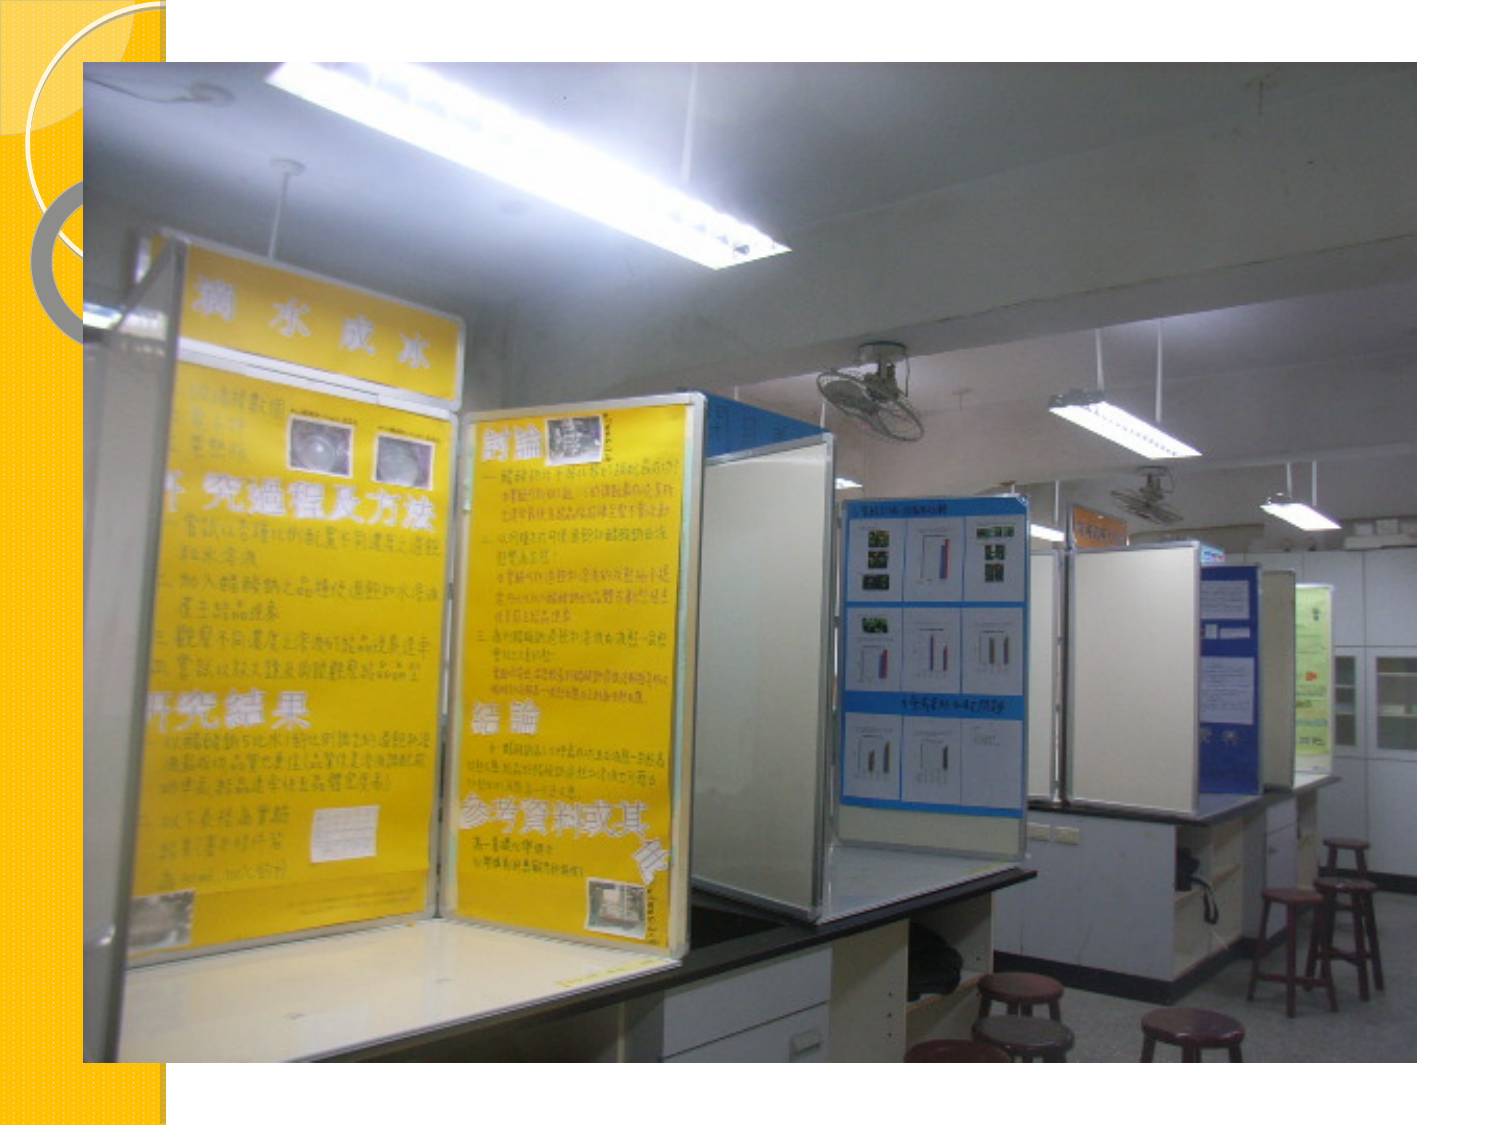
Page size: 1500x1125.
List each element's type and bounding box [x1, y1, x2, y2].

picture [83, 62, 1417, 1063]
